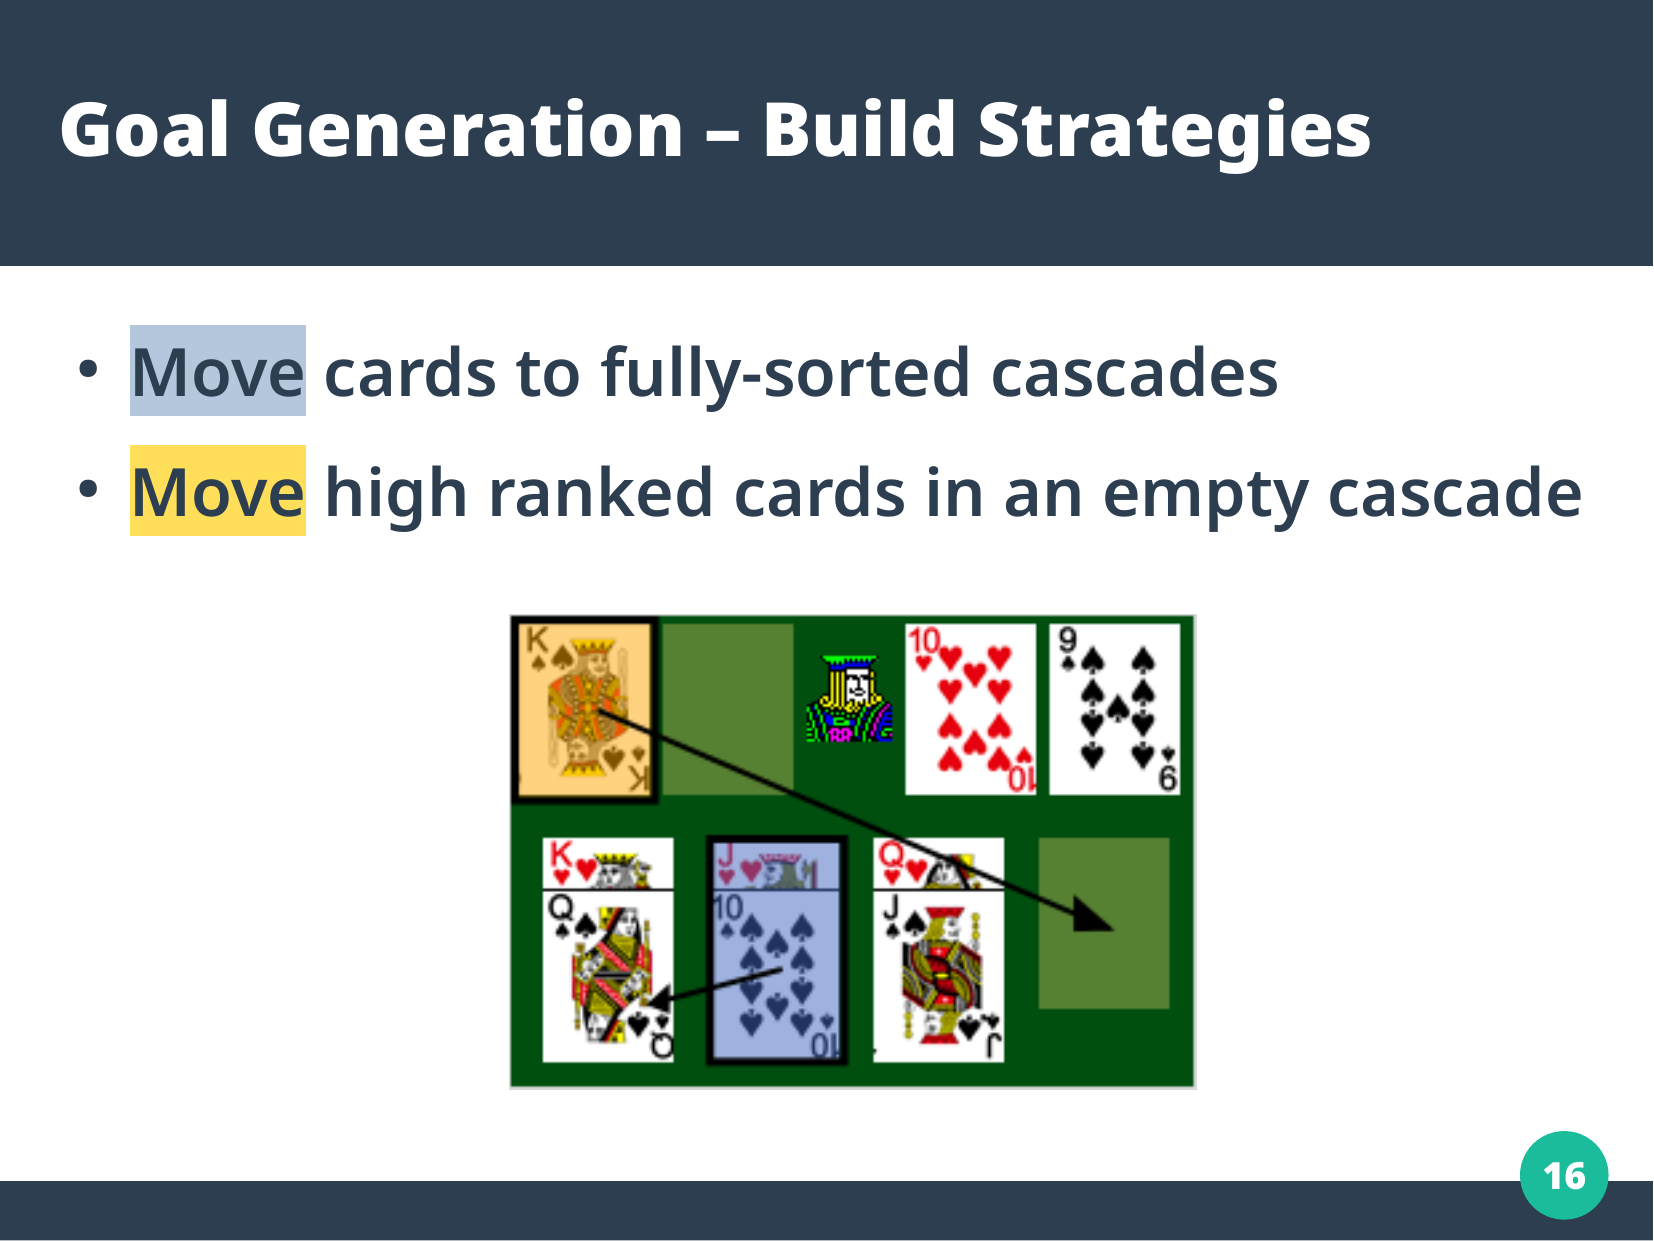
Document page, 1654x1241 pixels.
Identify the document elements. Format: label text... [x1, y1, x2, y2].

title Goal Generation – Build Strategies [58, 49, 1594, 207]
picture [509, 614, 1197, 1090]
list Move cards to fully-sorted cascades Move high ranked cards in an empty cascade [58, 324, 1594, 1152]
